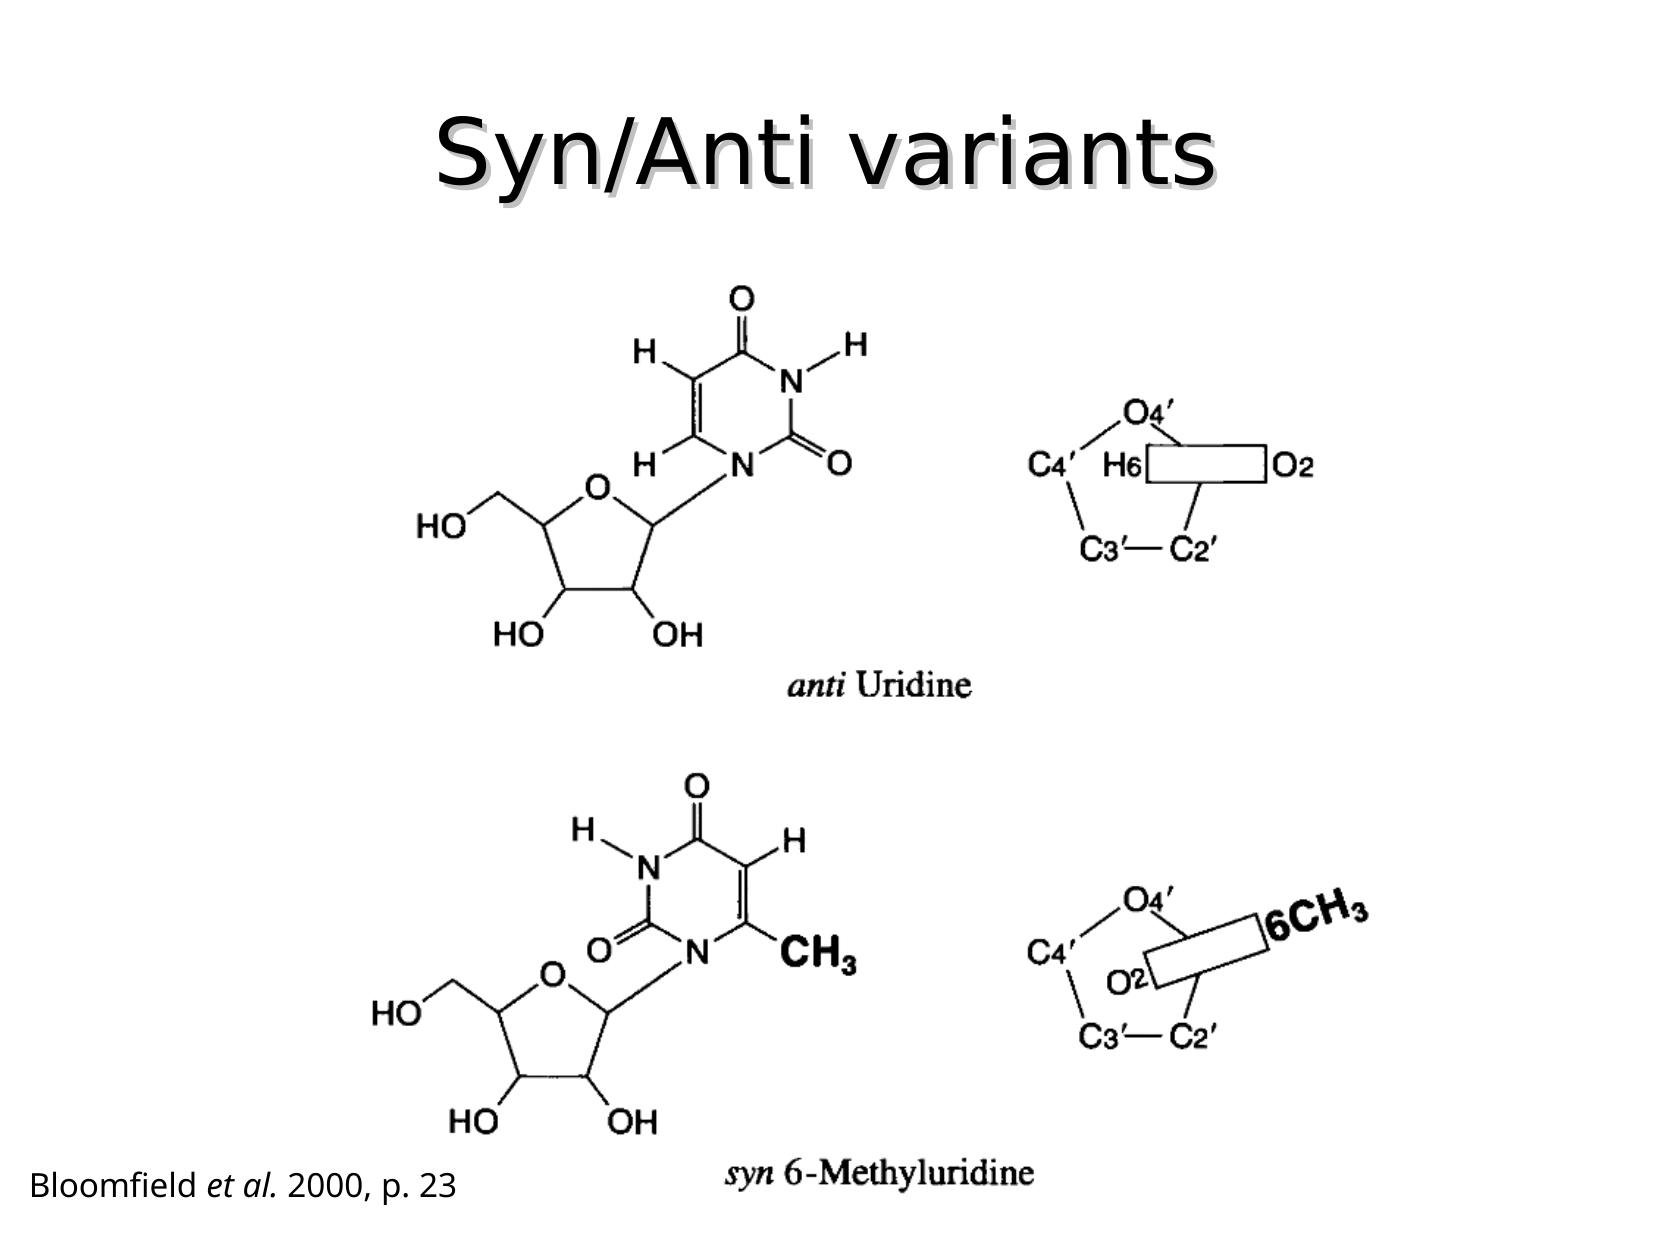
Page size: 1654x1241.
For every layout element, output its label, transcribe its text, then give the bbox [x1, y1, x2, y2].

text_box Bloomfield et al. 2000, p. 23 [14, 1154, 503, 1211]
title Syn/Anti variants [82, 56, 1571, 250]
picture [354, 268, 1388, 1211]
